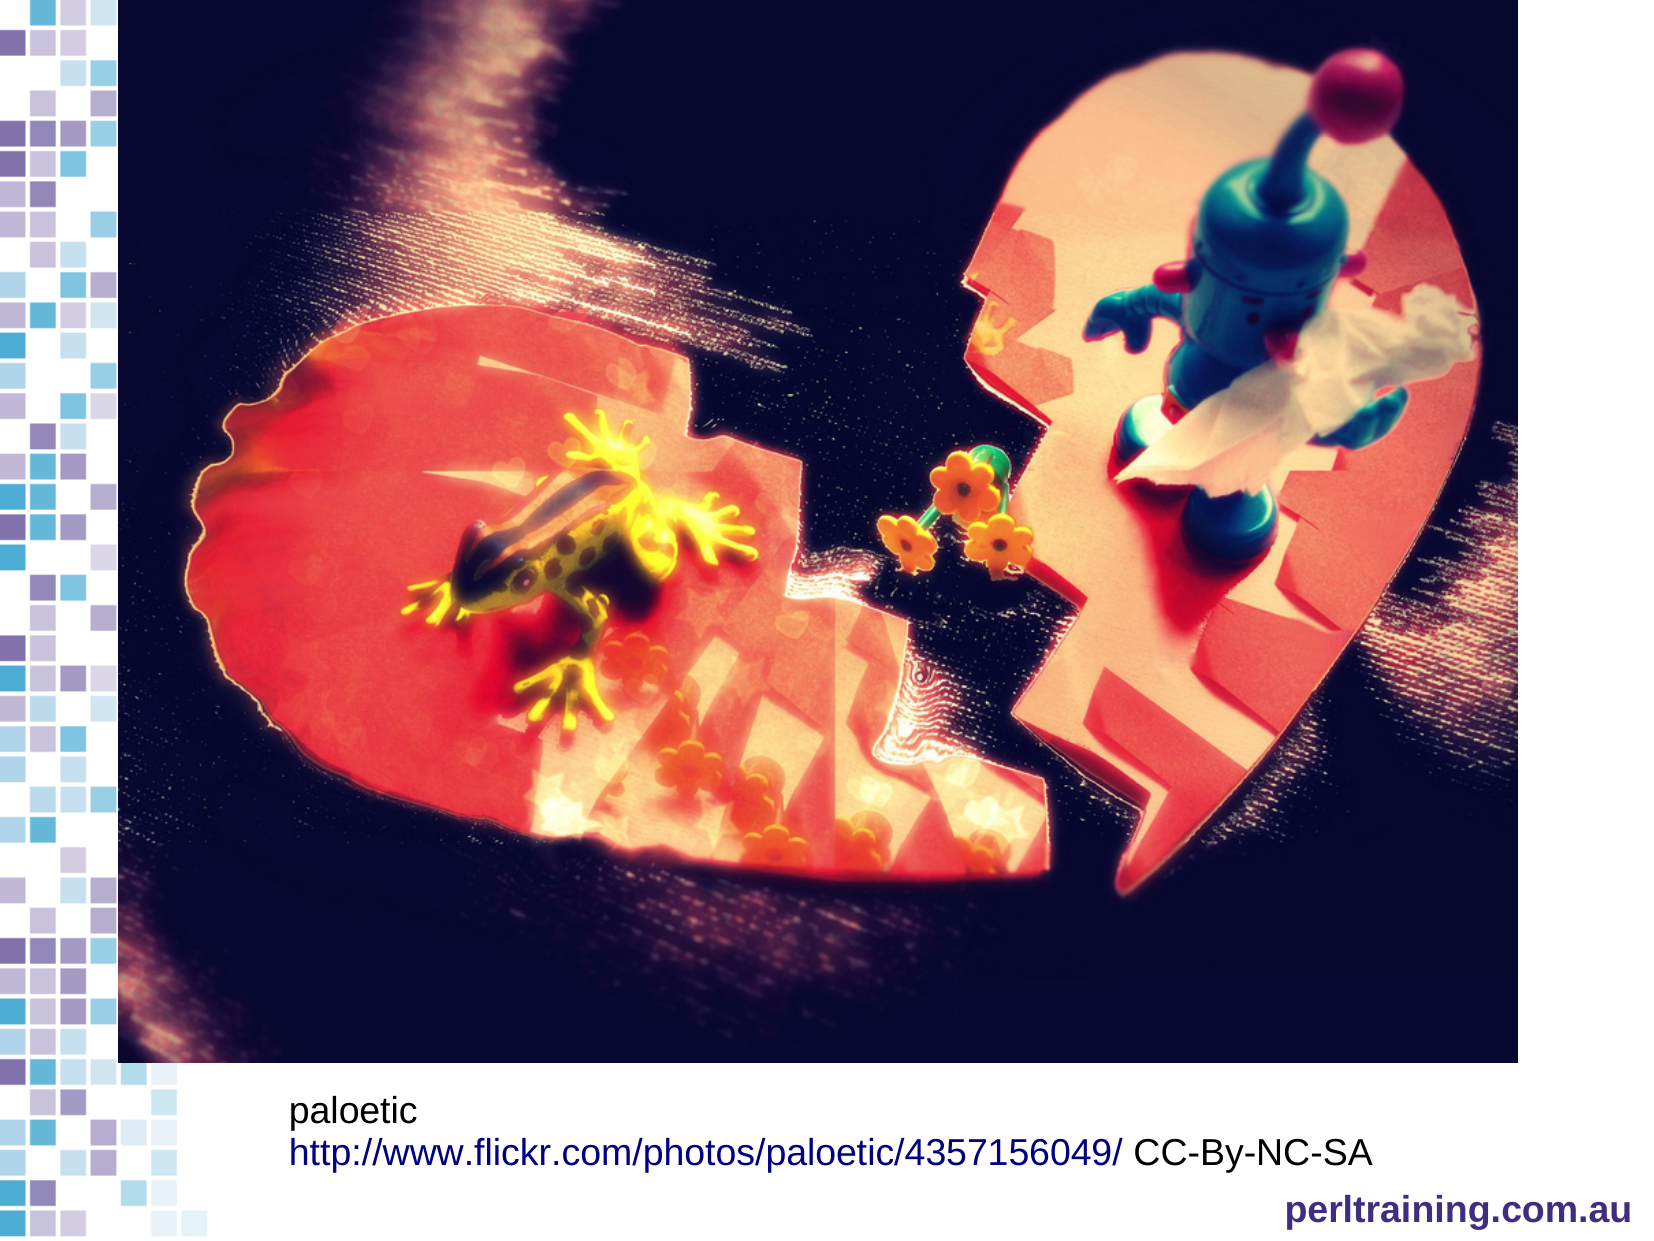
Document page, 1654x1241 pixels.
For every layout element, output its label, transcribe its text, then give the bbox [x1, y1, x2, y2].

picture [0, 0, 1518, 1241]
text_box paloetic http://www.flickr.com/photos/paloetic/4357156049/ CC-By-NC-SA [274, 1082, 1388, 1182]
